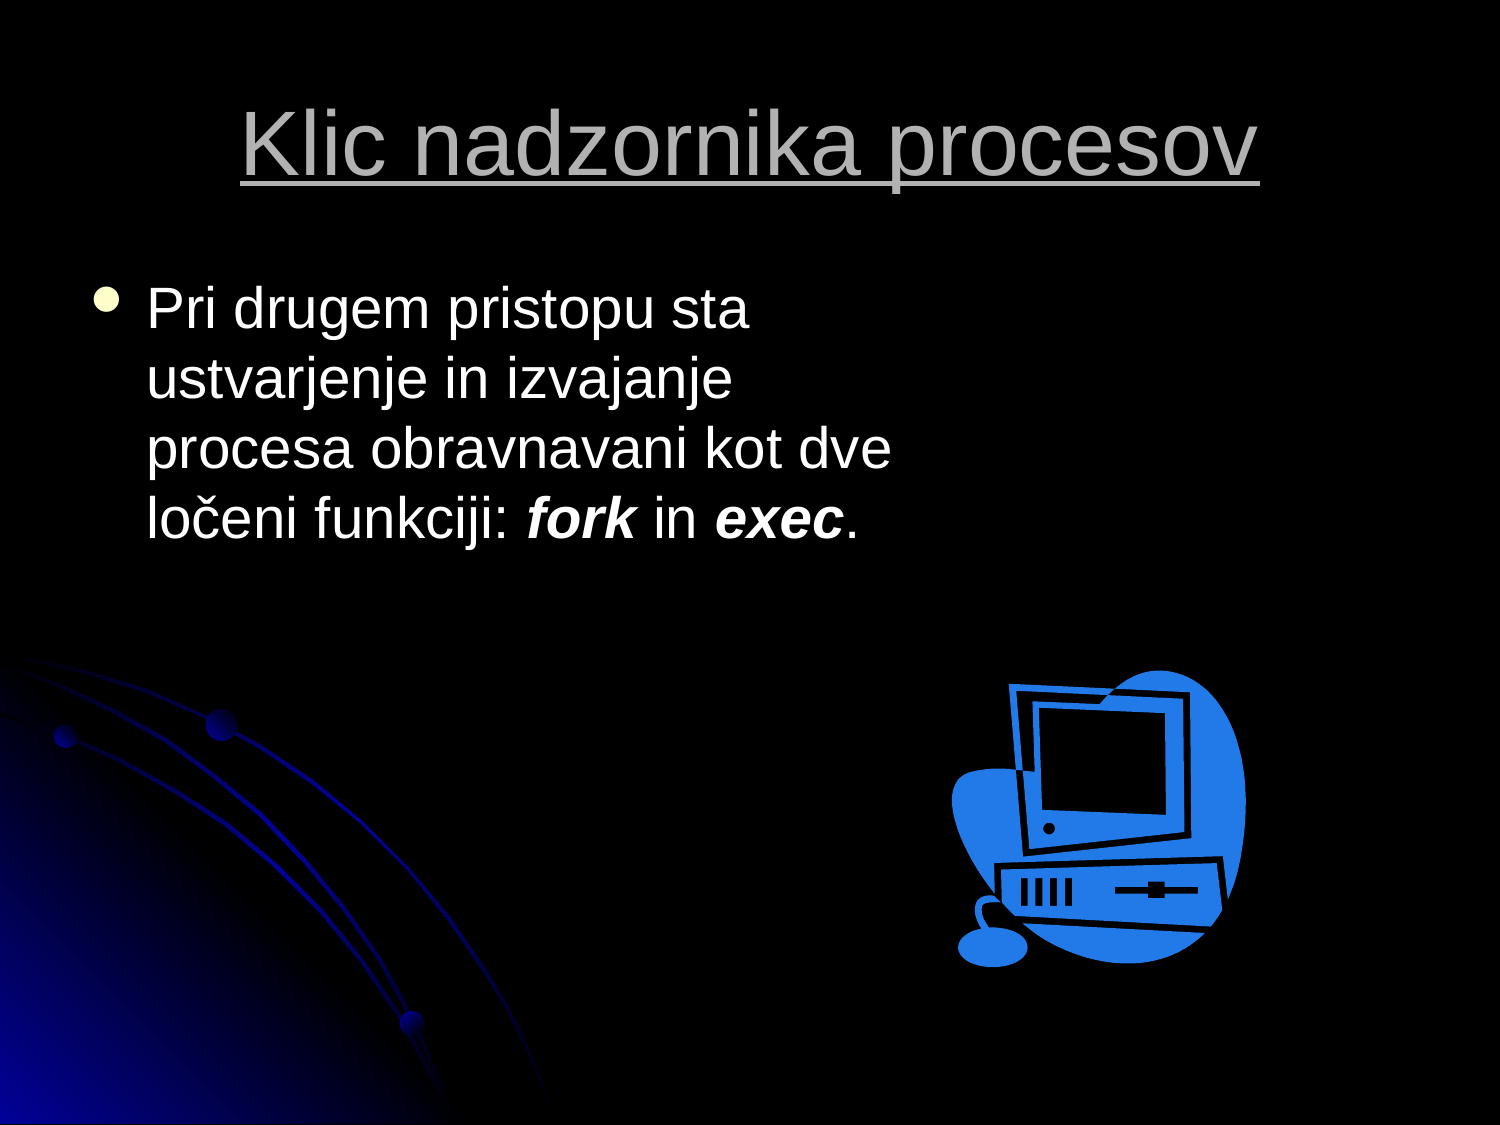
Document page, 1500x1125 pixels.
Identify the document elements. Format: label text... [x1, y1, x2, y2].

title Klic nadzornika procesov [75, 45, 1425, 233]
picture [950, 668, 1254, 968]
list Pri drugem pristopu sta ustvarjenje in izvajanje procesa obravnavani kot dve ločeni funkciji: fork in exec. [75, 262, 939, 1006]
